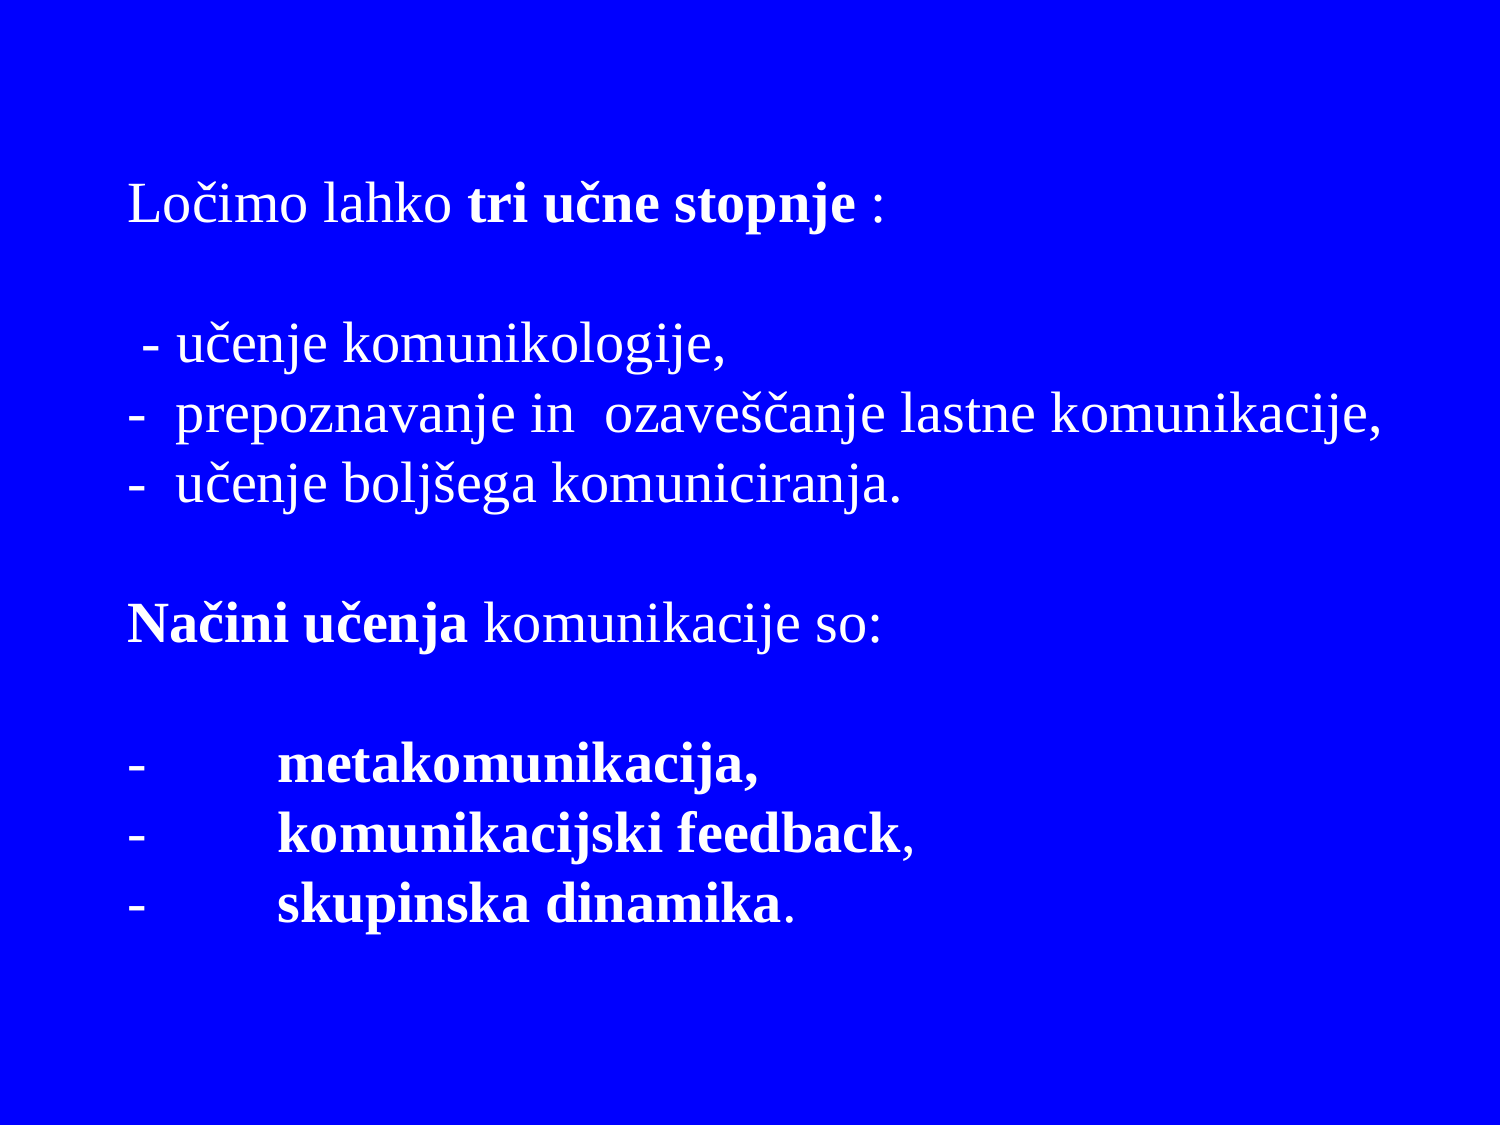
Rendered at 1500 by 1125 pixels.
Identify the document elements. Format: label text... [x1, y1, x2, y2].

title Ločimo lahko tri učne stopnje : - učenje komunikologije, - prepoznavanje in ozaveščanje lastne komunikacije, - učenje boljšega komuniciranja. Načini učenja komunikacije so: - metakomunikacija, - komunikacijski feedback, - skupinska dinamika. [112, 86, 1413, 1125]
